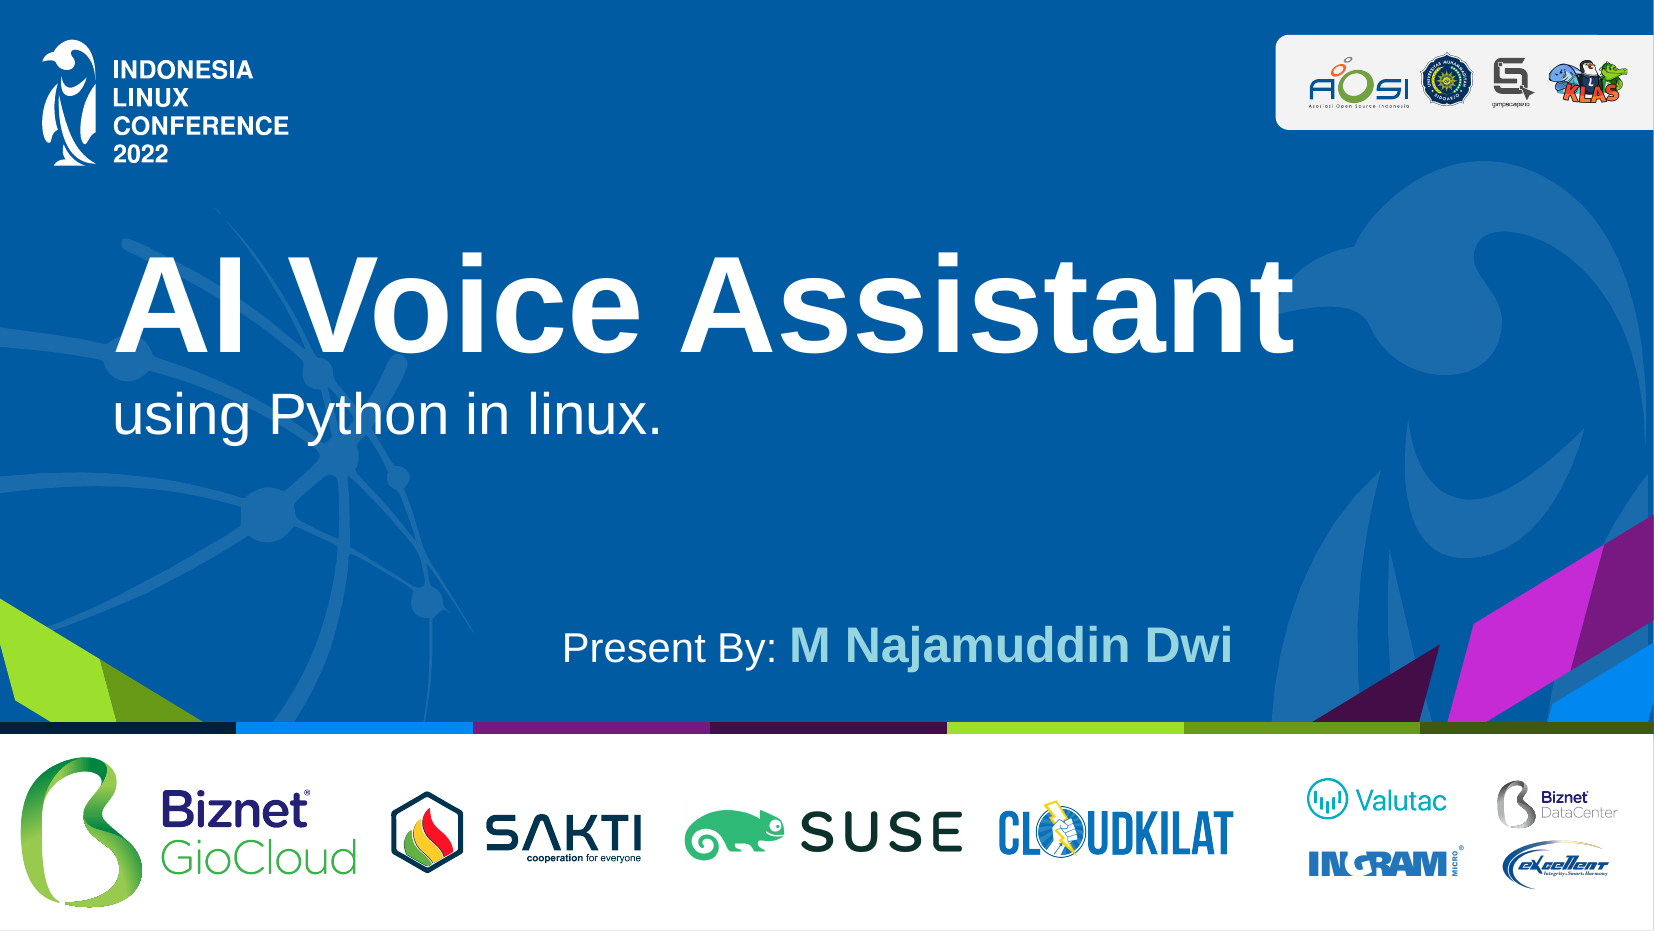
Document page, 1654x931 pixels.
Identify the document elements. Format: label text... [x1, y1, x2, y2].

title AI Voice Assistant using Python in linux. [112, 58, 1538, 617]
picture [1420, 52, 1474, 58]
picture [601, 855, 616, 859]
picture [1548, 60, 1628, 103]
list Present By: M Najamuddin Dwi [412, 617, 1313, 692]
picture [1309, 845, 1465, 877]
picture [999, 800, 1234, 858]
picture [1496, 840, 1620, 890]
picture [682, 799, 965, 865]
picture [626, 855, 634, 862]
